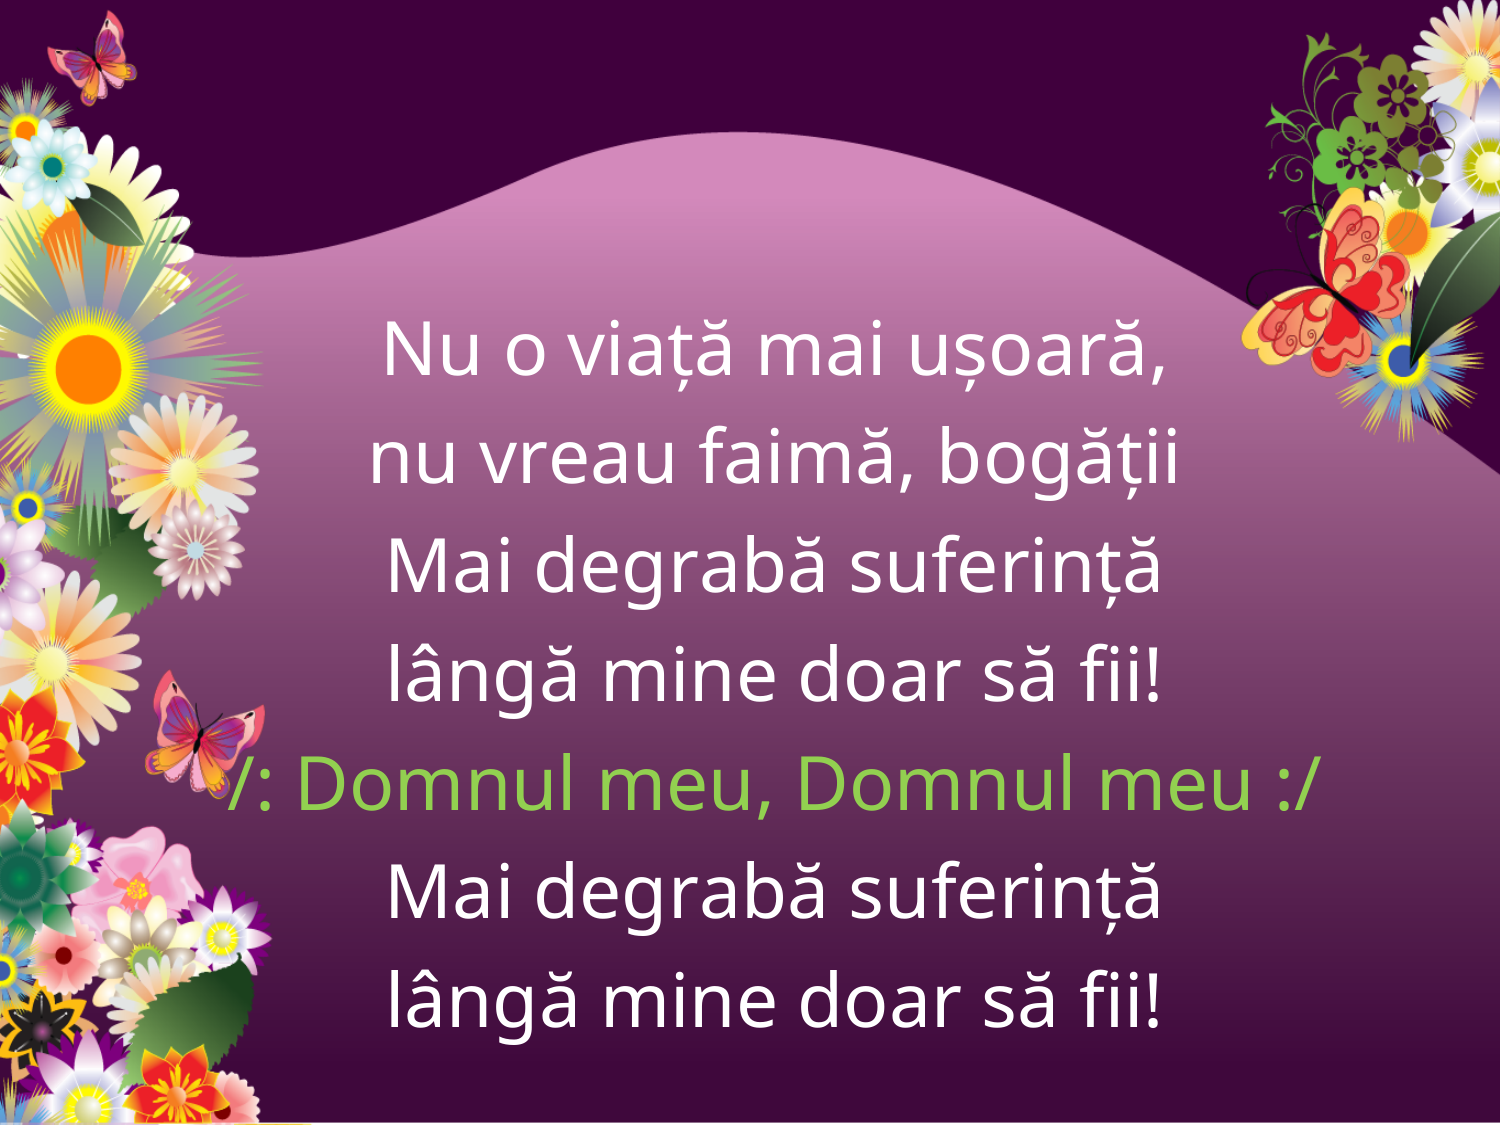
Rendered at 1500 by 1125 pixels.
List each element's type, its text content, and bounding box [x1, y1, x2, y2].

list Nu o viaţă mai uşoară, nu vreau faimă, bogăţii Mai degrabă suferinţă lângă mine doar să fii! /: Domnul meu, Domnul meu :/ Mai degrabă suferinţă lângă mine doar să fii! [99, 292, 1450, 1050]
picture [0, 0, 1500, 1125]
